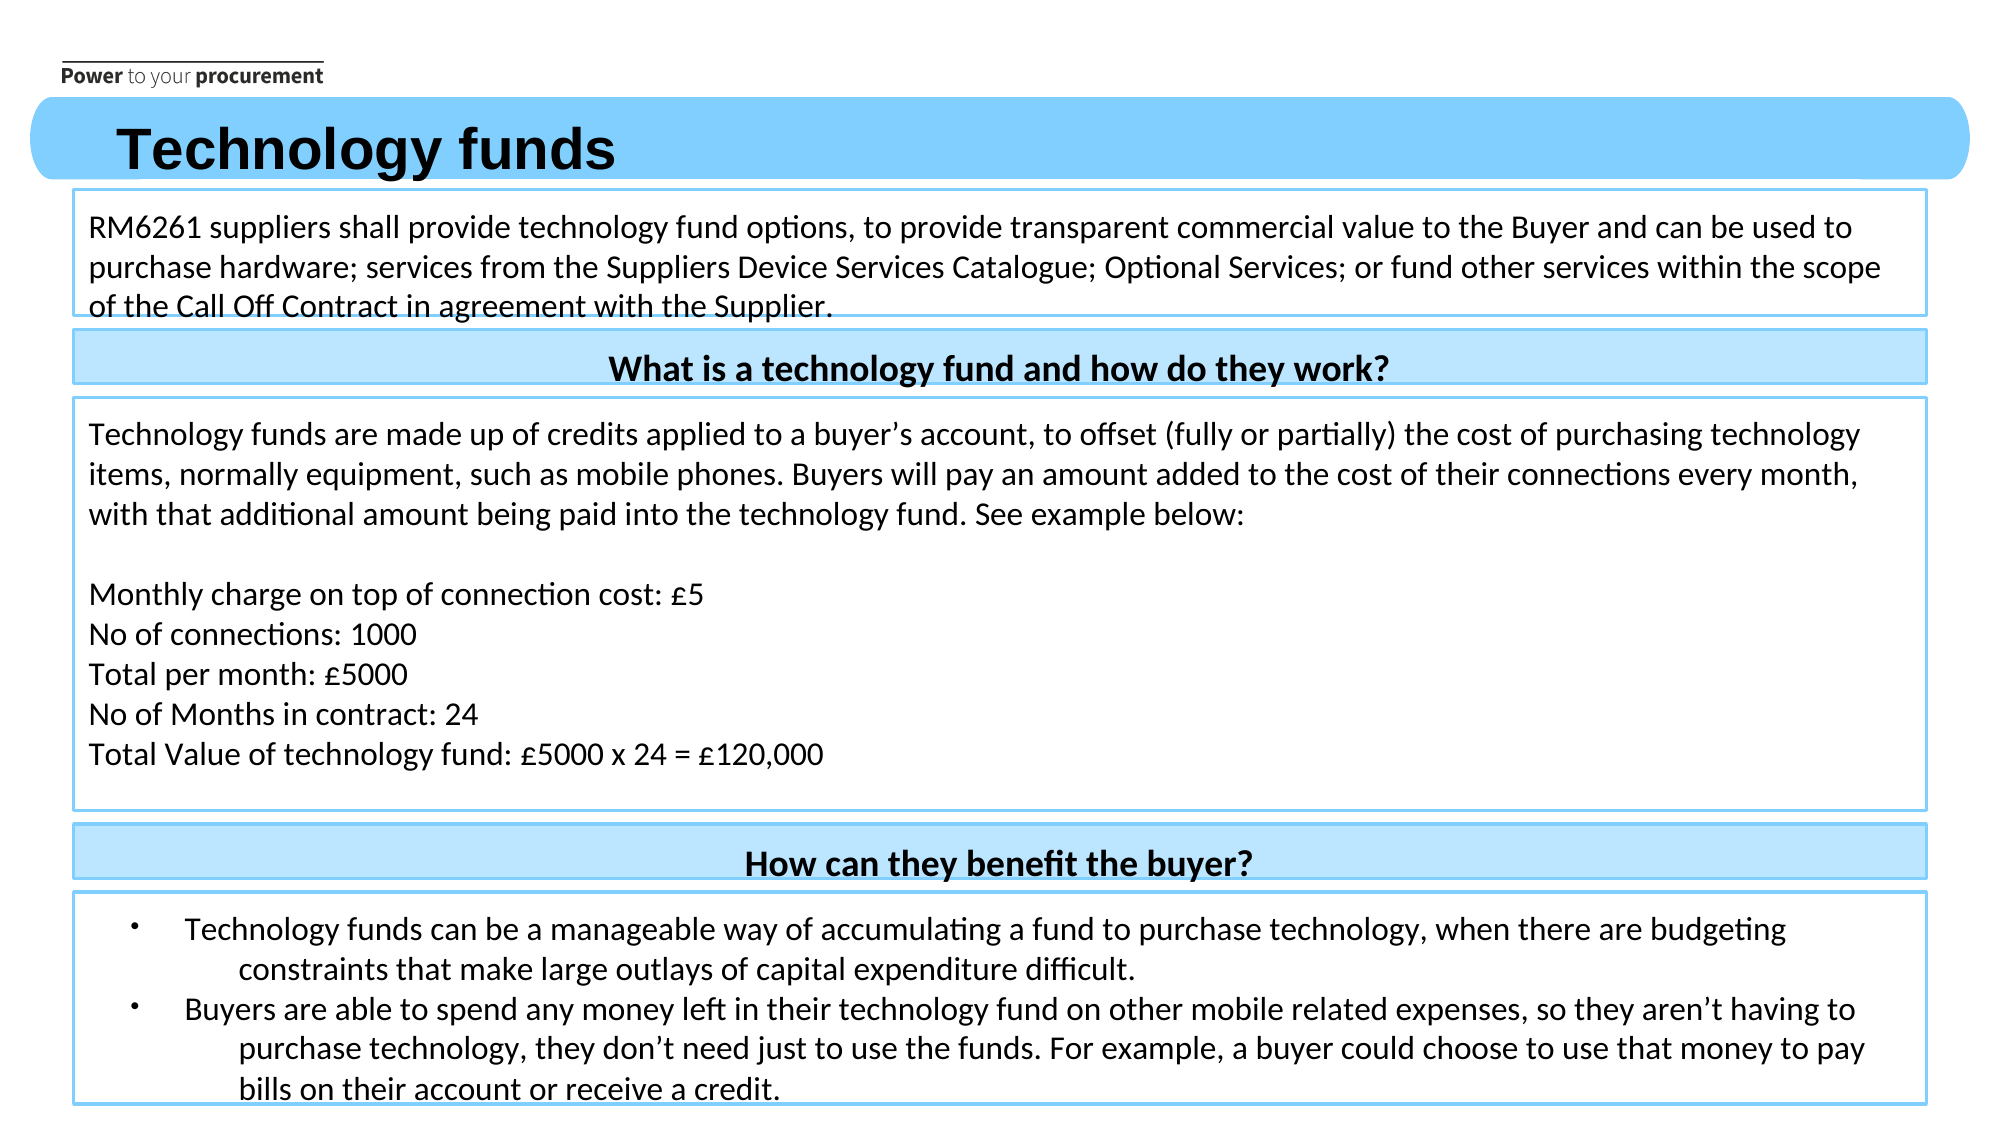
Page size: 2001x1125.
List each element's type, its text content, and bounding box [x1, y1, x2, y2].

text_box How can they benefit the buyer? [73, 824, 1927, 879]
title Technology funds [116, 111, 1269, 166]
text_box [30, 97, 1970, 180]
text_box Technology funds can be a manageable way of accumulating a fund to purchase technology, when there are budgeting constraints that make large outlays of capital expenditure difficult. Buyers are able to spend any money left in their technology fund on other mobile related expenses, so they aren’t having to purchase technology, they don’t need just to use the funds. For example, a buyer could choose to use that money to pay bills on their account or receive a credit. [73, 891, 1927, 1105]
text_box What is a technology fund and how do they work? [73, 329, 1927, 384]
text_box RM6261 suppliers shall provide technology fund options, to provide transparent commercial value to the Buyer and can be used to purchase hardware; services from the Suppliers Device Services Catalogue; Optional Services; or fund other services within the scope of the Call Off Contract in agreement with the Supplier. [73, 189, 1927, 316]
text_box [401, 166, 423, 179]
text_box Technology funds are made up of credits applied to a buyer’s account, to offset (fully or partially) the cost of purchasing technology items, normally equipment, such as mobile phones. Buyers will pay an amount added to the cost of their connections every month, with that additional amount being paid into the technology fund. See example below: Monthly charge on top of connection cost: £5 No of connections: 1000 Total per month: £5000 No of Months in contract: 24 Total Value of technology fund: £5000 x 24 = £120,000 [73, 397, 1927, 811]
